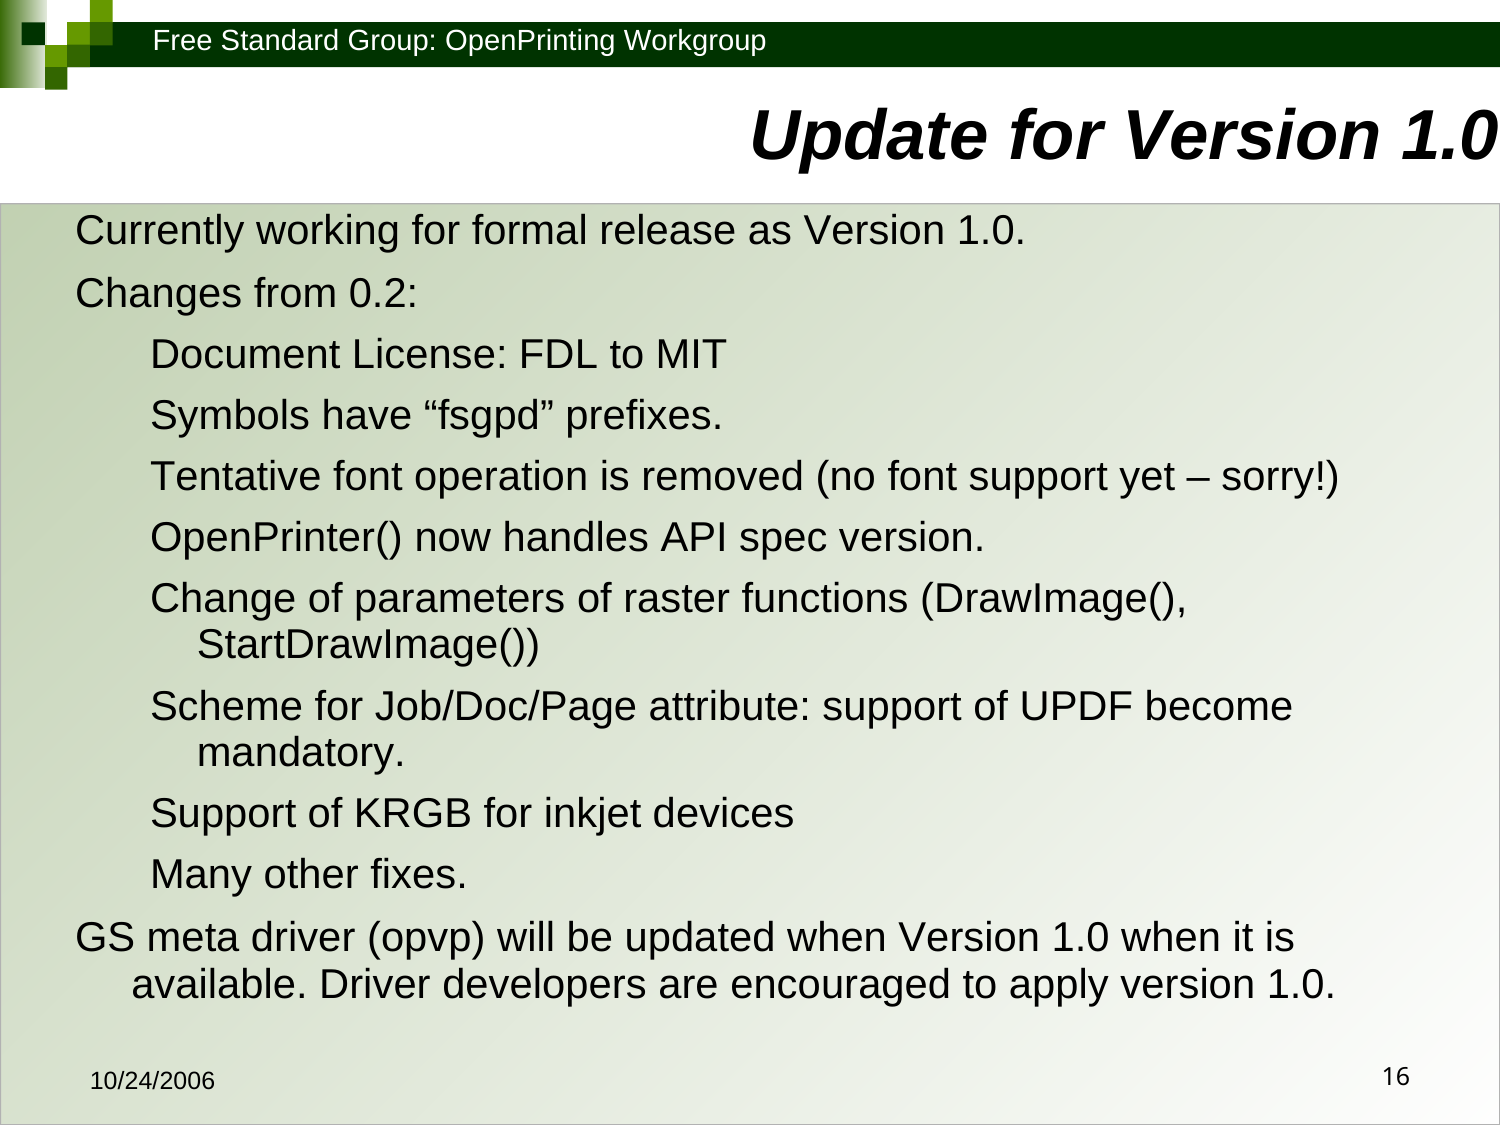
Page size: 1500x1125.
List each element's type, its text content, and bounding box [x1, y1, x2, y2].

list Currently working for formal release as Version 1.0. Changes from 0.2: Document License: FDL to MIT Symbols have “fsgpd” prefixes. Tentative font operation is removed (no font support yet – sorry!) OpenPrinter() now handles API spec version. Change of parameters of raster functions (DrawImage(), StartDrawImage()) Scheme for Job/Doc/Page attribute: support of UPDF become mandatory. Support of KRGB for inkjet devices Many other fixes. GS meta driver (opvp) will be updated when Version 1.0 when it is available. Driver developers are encouraged to apply version 1.0. [75, 206, 1426, 1125]
title Update for Version 1.0 [0, 42, 1500, 228]
